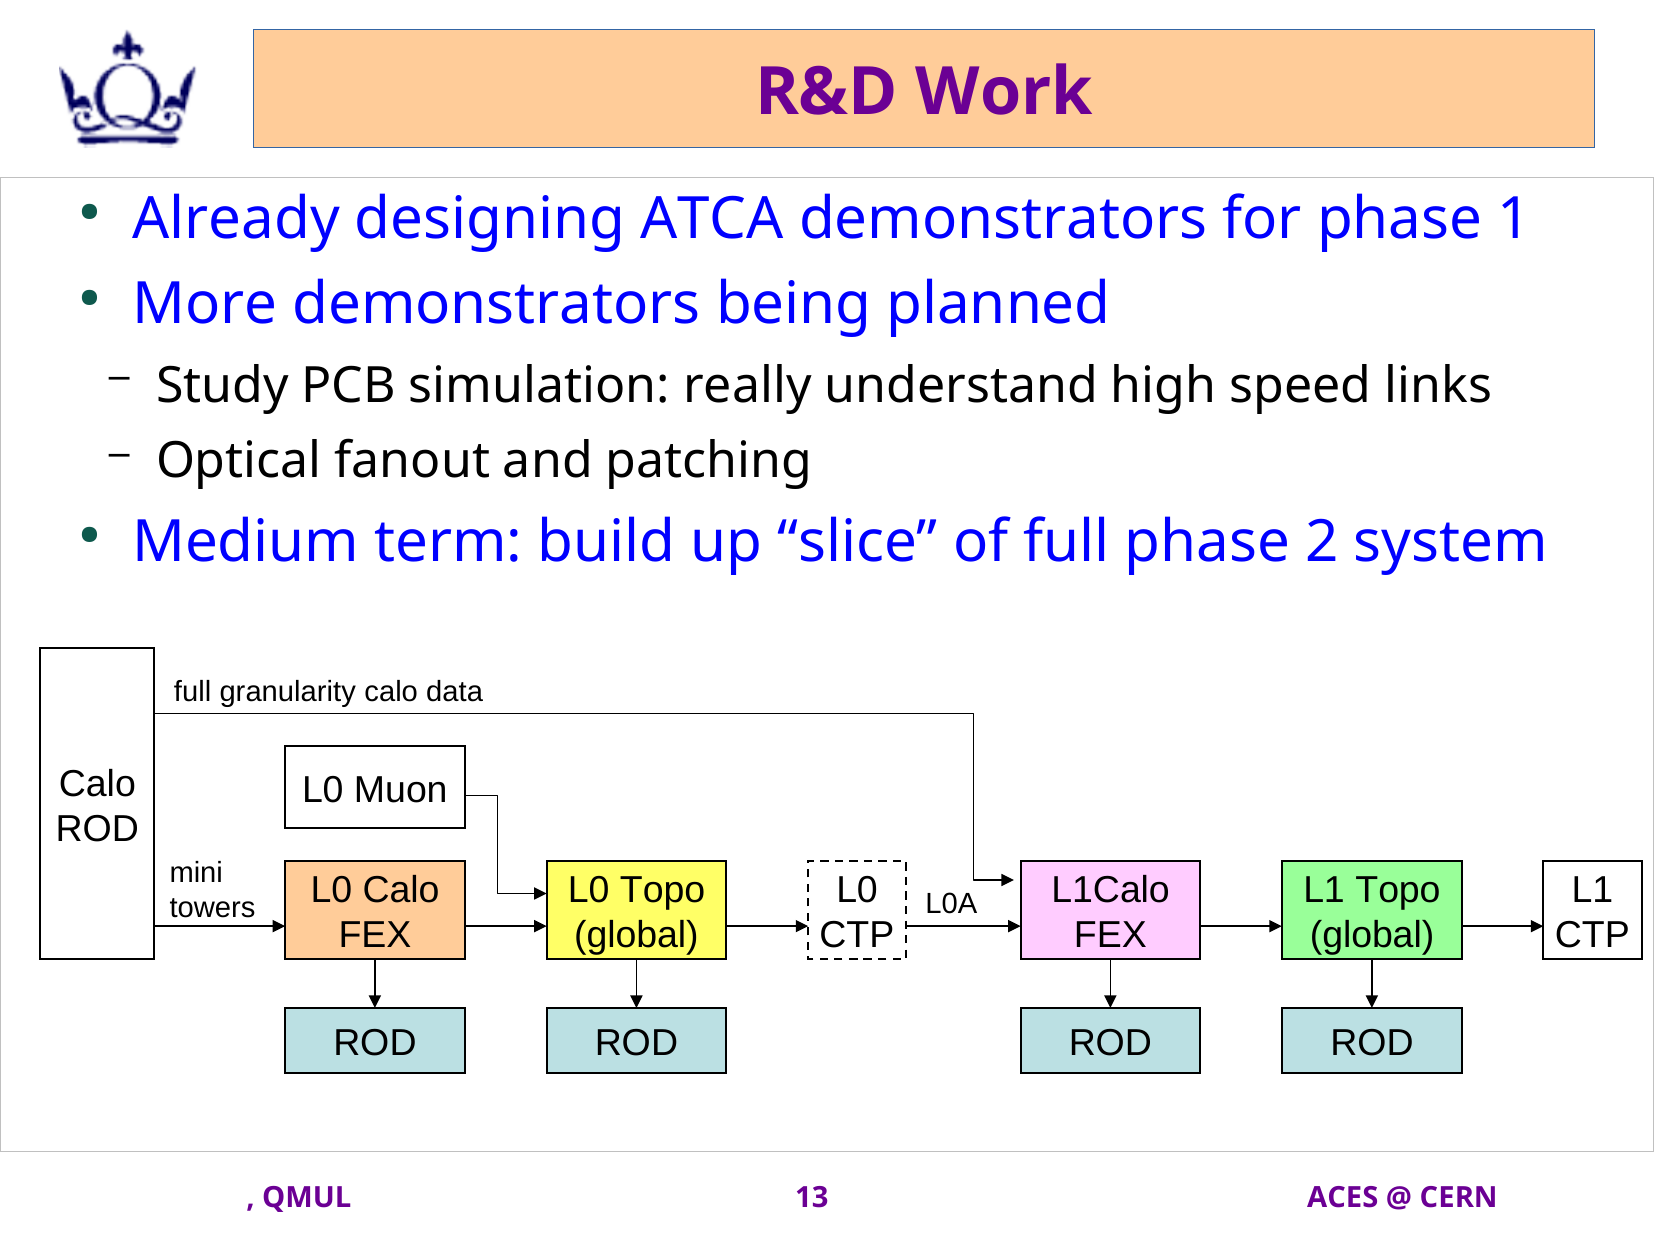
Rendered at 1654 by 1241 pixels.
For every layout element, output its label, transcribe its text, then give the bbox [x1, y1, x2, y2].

text_box L1 CTP [1543, 860, 1642, 959]
text_box L1Calo FEX [1020, 860, 1201, 959]
text_box Calo ROD [40, 648, 155, 959]
text_box ROD [1020, 1007, 1201, 1074]
text_box ROD [1282, 1007, 1462, 1074]
text_box L0 CTP [807, 860, 907, 959]
title R&D Work [253, 29, 1595, 148]
text_box ROD [546, 1007, 727, 1074]
text_box full granularity calo data [170, 664, 504, 716]
picture [59, 29, 200, 148]
text_box mini towers [166, 845, 271, 931]
text_box L0 Muon [285, 746, 465, 829]
list Already designing ATCA demonstrators for phase 1 More demonstrators being planned Study PCB simulation: really understand high speed links Optical fanout and patching Medium term: build up “slice” of full phase 2 system [61, 181, 1633, 654]
text_box L1 Topo (global) [1282, 860, 1462, 959]
text_box L0 Calo FEX [285, 860, 465, 959]
text_box L0A [922, 877, 989, 925]
text_box L0 Topo (global) [546, 860, 727, 959]
text_box ROD [285, 1007, 465, 1074]
